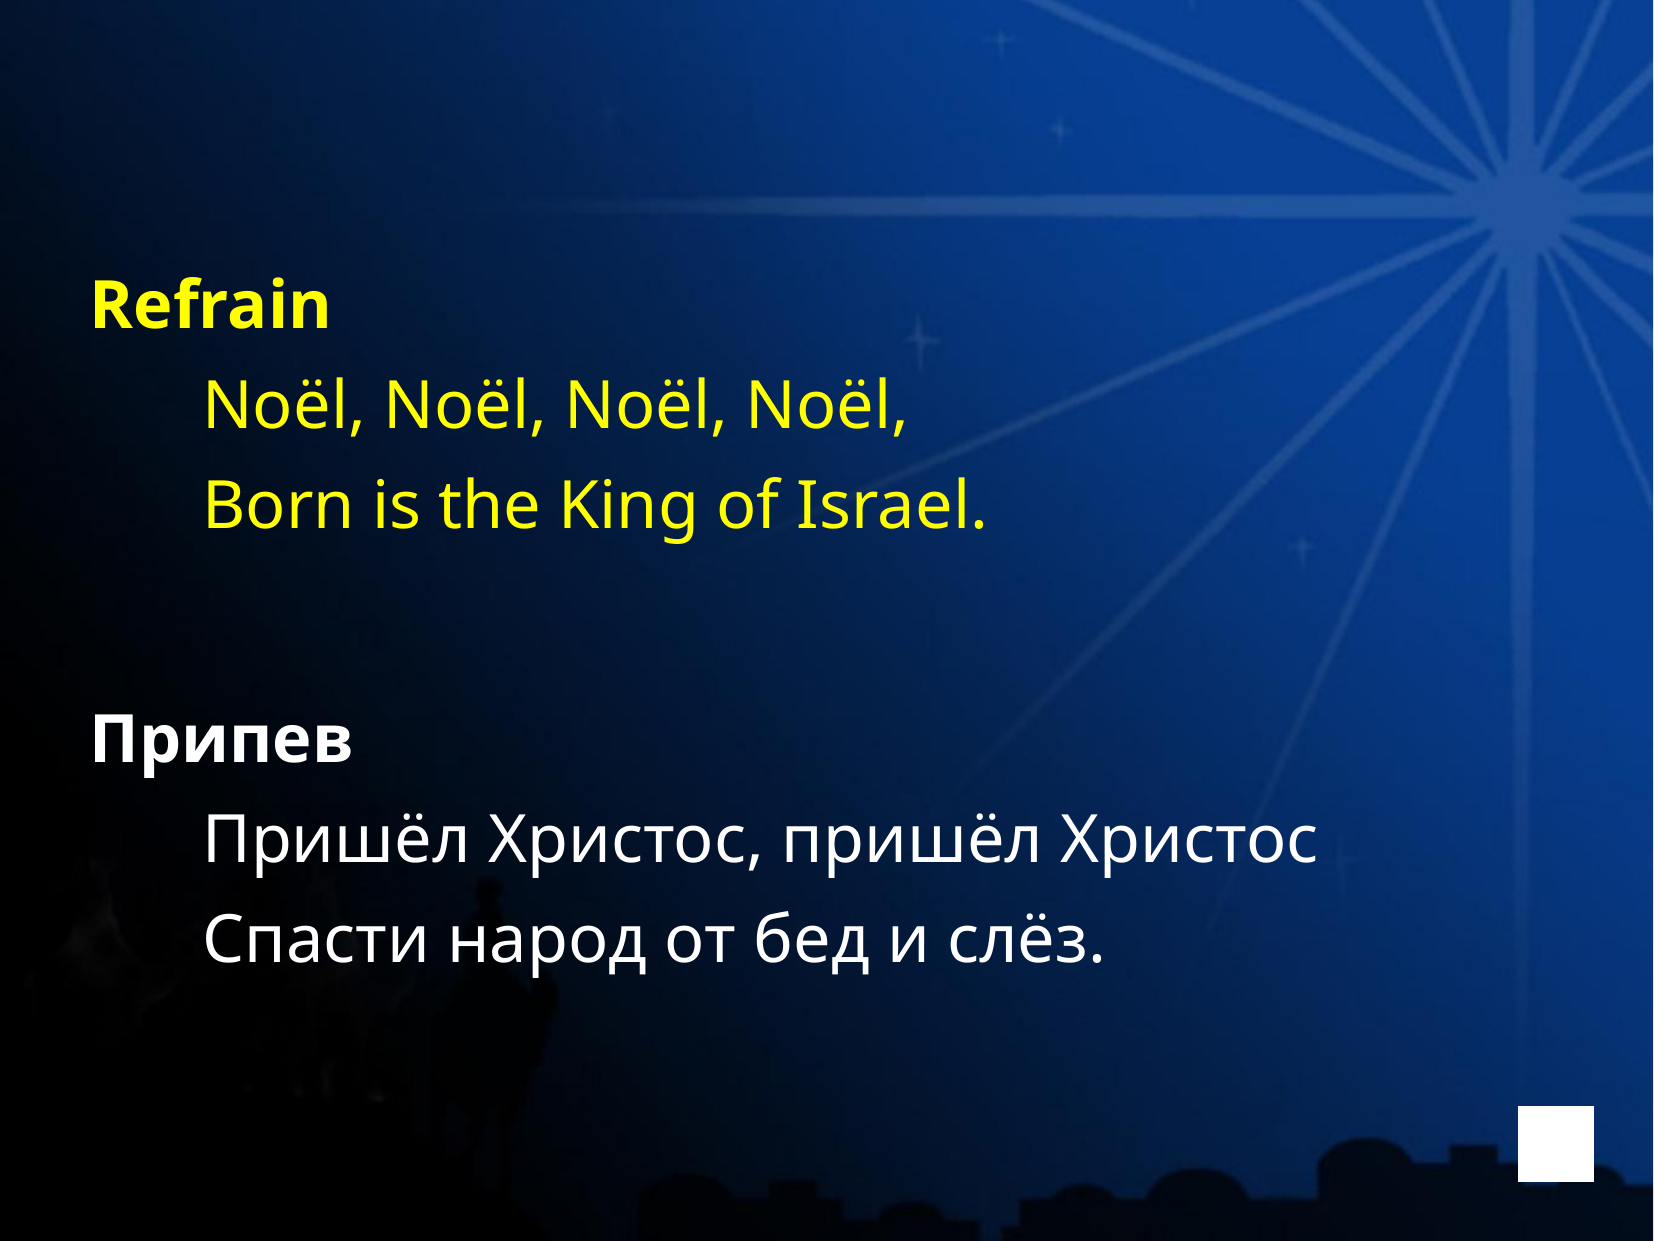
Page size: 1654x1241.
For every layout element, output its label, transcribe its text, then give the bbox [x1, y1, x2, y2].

text_box [1518, 1106, 1594, 1182]
picture [0, 0, 1654, 1241]
text_box Припев Пришёл Христос, пришёл Христос Спасти народ от бед и слёз. [75, 675, 1576, 1163]
text_box Refrain Noël, Noël, Noël, Noël, Born is the King of Israel. [75, 150, 1576, 638]
